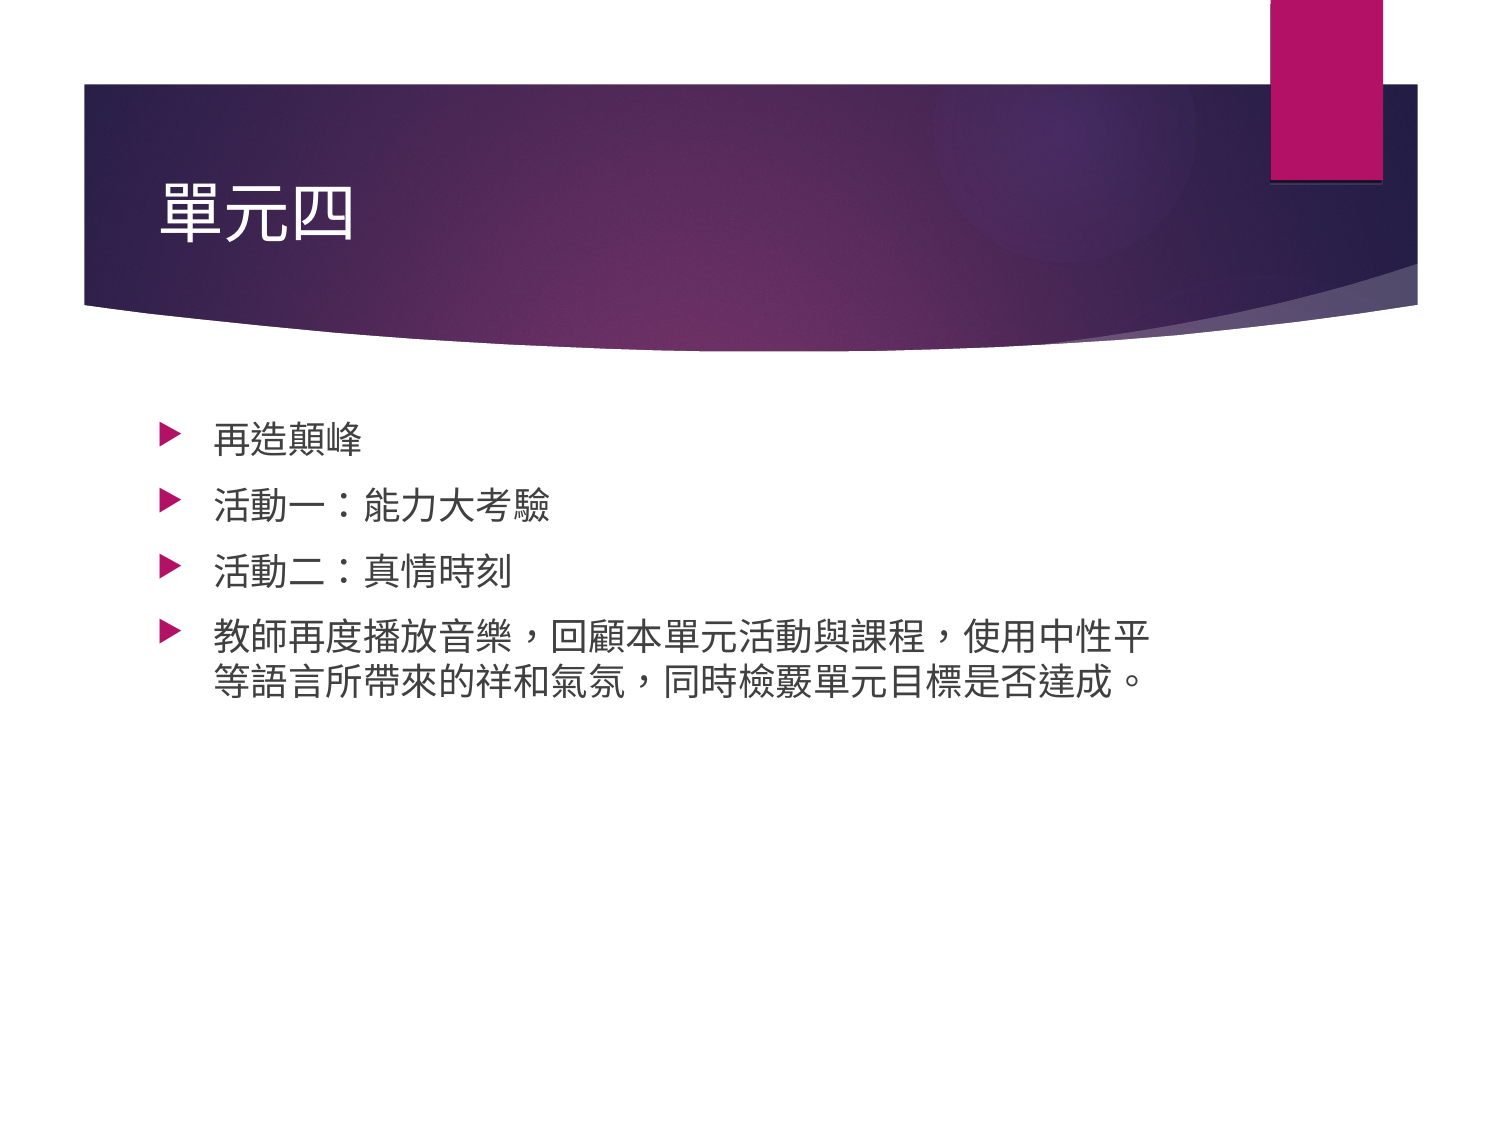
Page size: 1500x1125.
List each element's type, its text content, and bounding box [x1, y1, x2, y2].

title 單元四 [142, 152, 1183, 269]
list 再造顛峰 活動一：能力大考驗 活動二：真情時刻 教師再度播放音樂，回顧本單元活動與課程，使用中性平等語言所帶來的祥和氣氛，同時檢覈單元目標是否達成。 [141, 408, 1183, 988]
picture [85, 85, 1417, 351]
